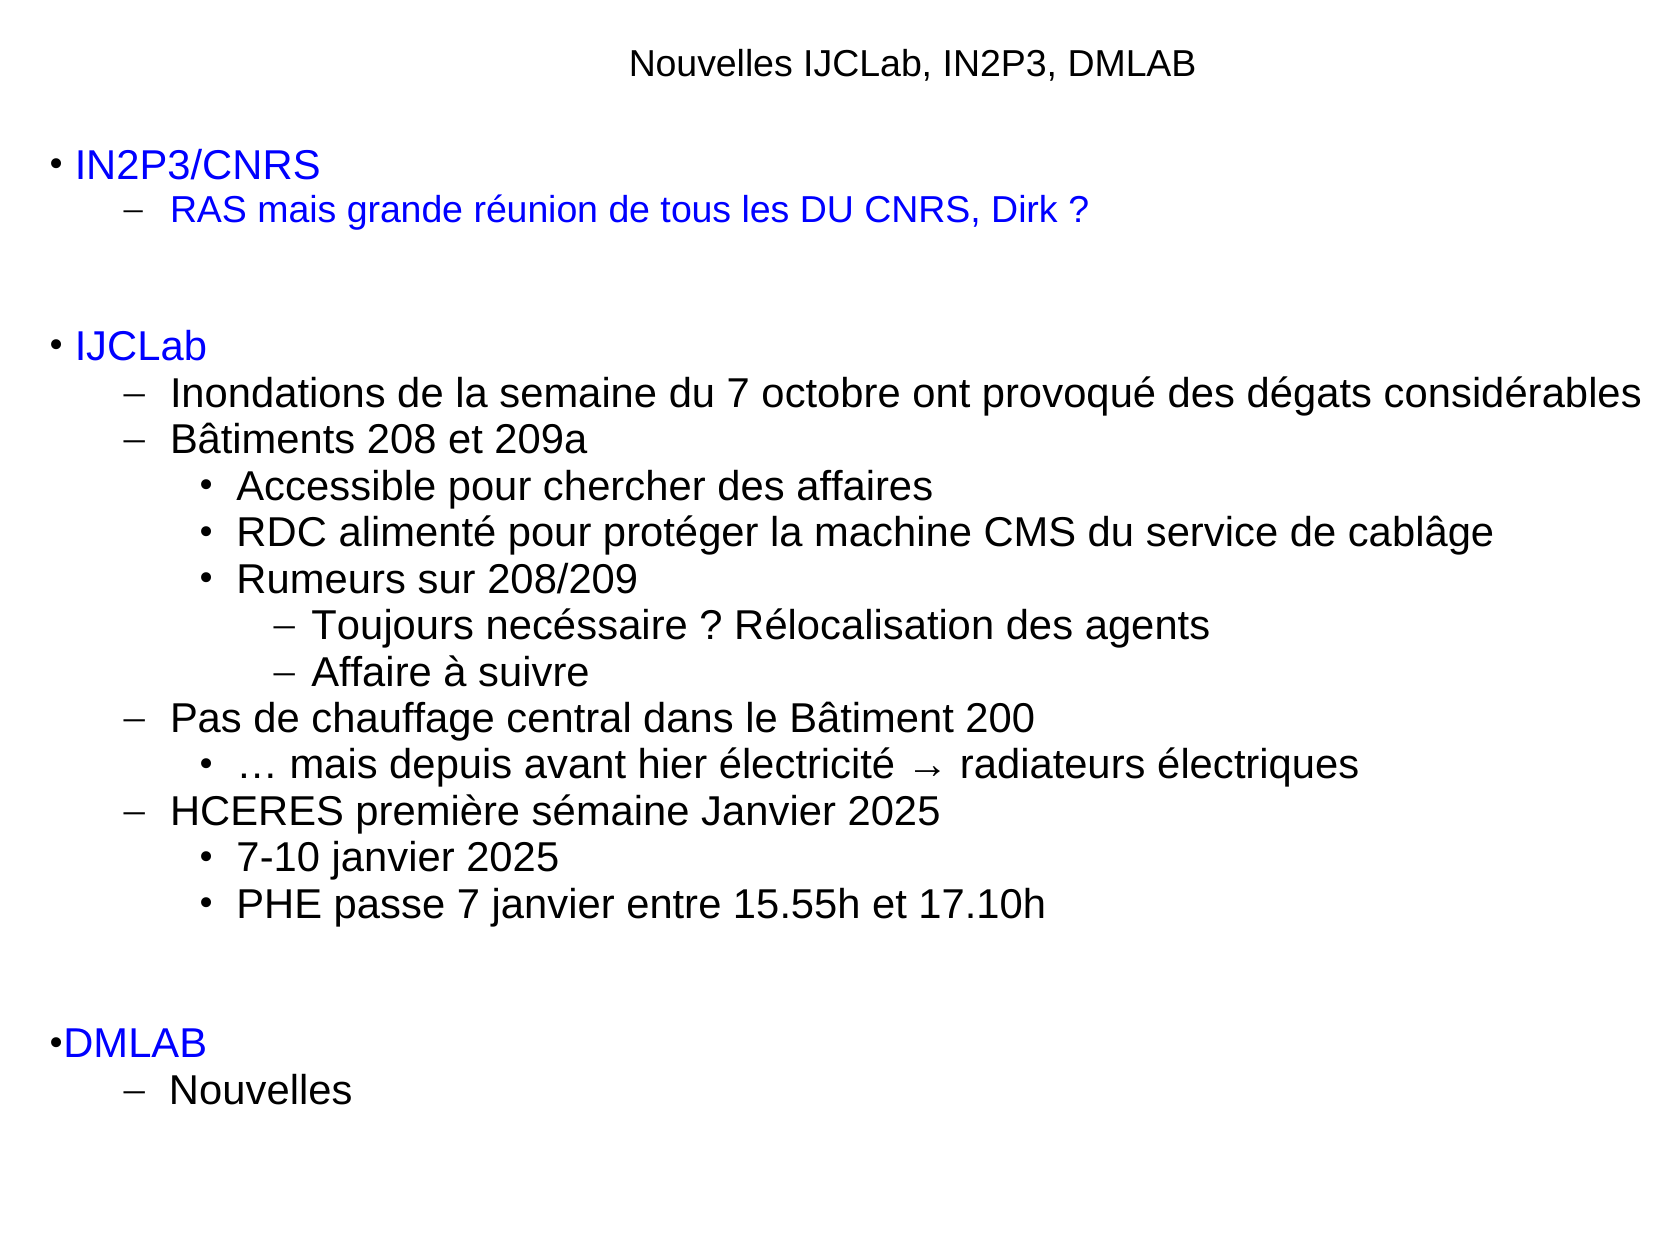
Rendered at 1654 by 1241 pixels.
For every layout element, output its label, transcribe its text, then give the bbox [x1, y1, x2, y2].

text_box Nouvelles IJCLab, IN2P3, DMLAB [613, 35, 1130, 92]
text_box IN2P3/CNRS RAS mais grande réunion de tous les DU CNRS, Dirk ? IJCLab Inondations de la semaine du 7 octobre ont provoqué des dégats considérables Bâtiments 208 et 209a Accessible pour chercher des affaires RDC alimenté pour protéger la machine CMS du service de cablâge Rumeurs sur 208/209 Toujours necéssaire ? Rélocalisation des agents Affaire à suivre Pas de chauffage central dans le Bâtiment 200 … mais depuis avant hier électricité → radiateurs électriques HCERES première sémaine Janvier 2025 7-10 janvier 2025 PHE passe 7 janvier entre 15.55h et 17.10h DMLAB Nouvelles [34, 134, 1387, 885]
